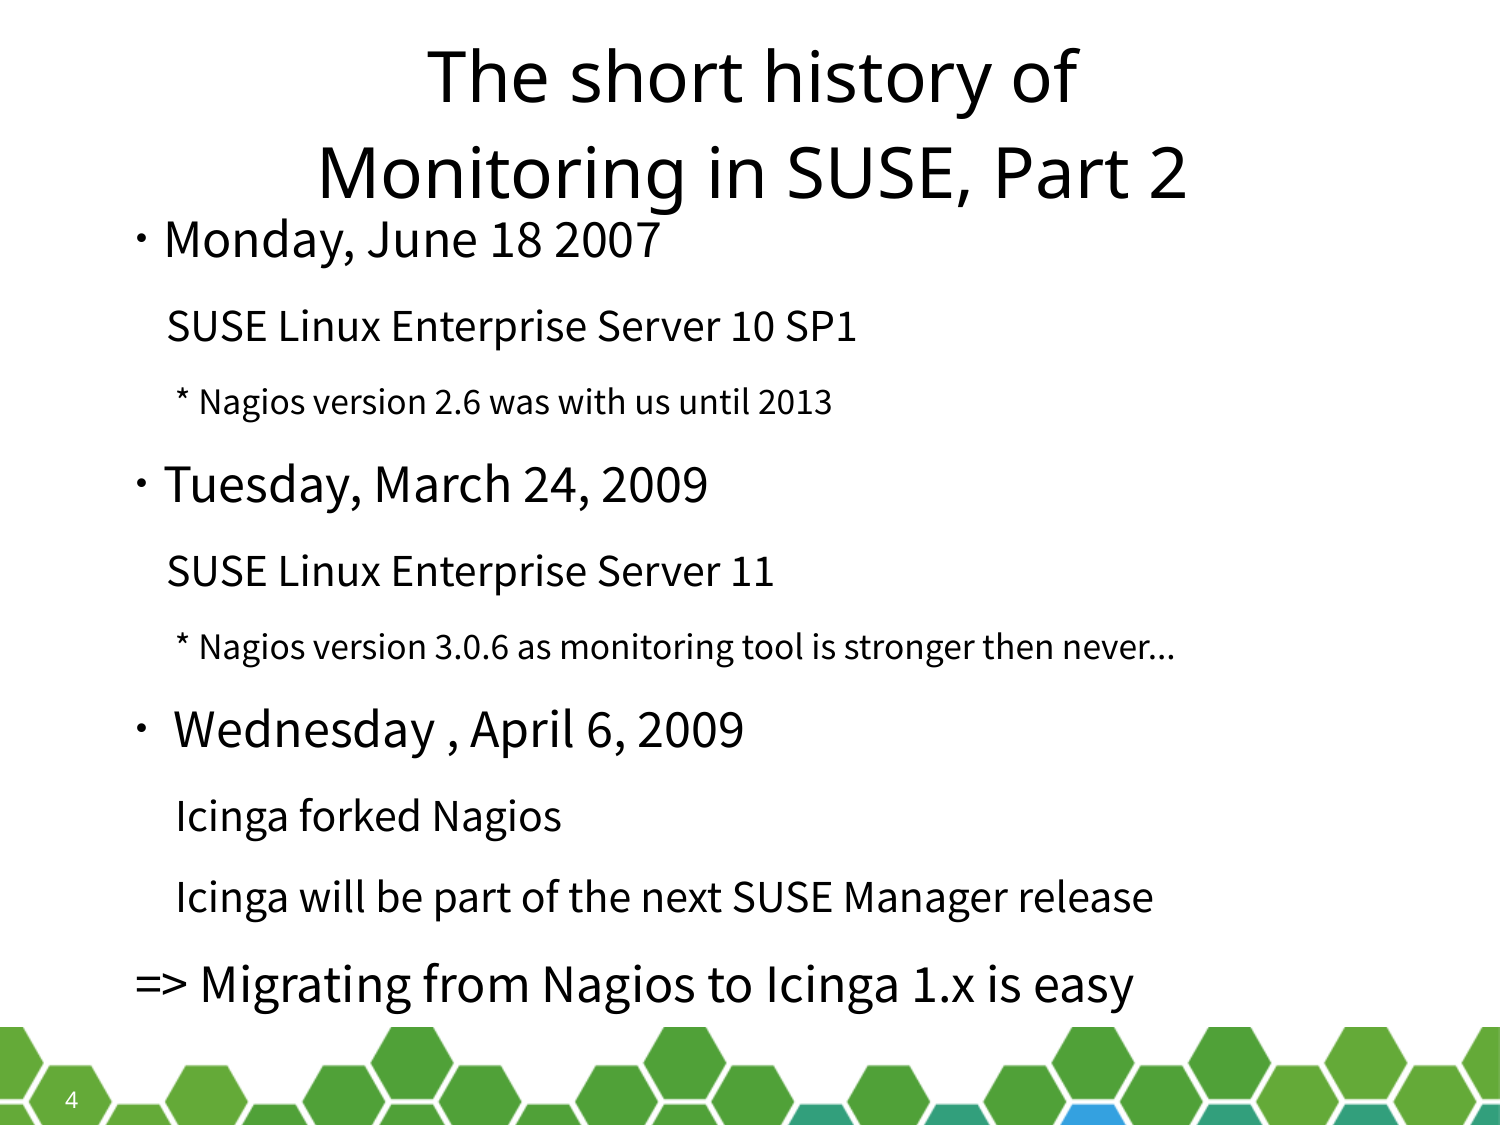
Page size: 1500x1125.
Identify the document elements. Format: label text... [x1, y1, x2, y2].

picture [0, 1027, 1500, 1125]
title The short history of Monitoring in SUSE, Part 2 [135, 34, 1372, 203]
list Monday, June 18 2007 SUSE Linux Enterprise Server 10 SP1 * Nagios version 2.6 was with us until 2013 Tuesday, March 24, 2009 SUSE Linux Enterprise Server 11 * Nagios version 3.0.6 as monitoring tool is stronger then never... Wednesday , April 6, 2009 Icinga forked Nagios Icinga will be part of the next SUSE Manager release => Migrating from Nagios to Icinga 1.x is easy [135, 203, 1372, 947]
